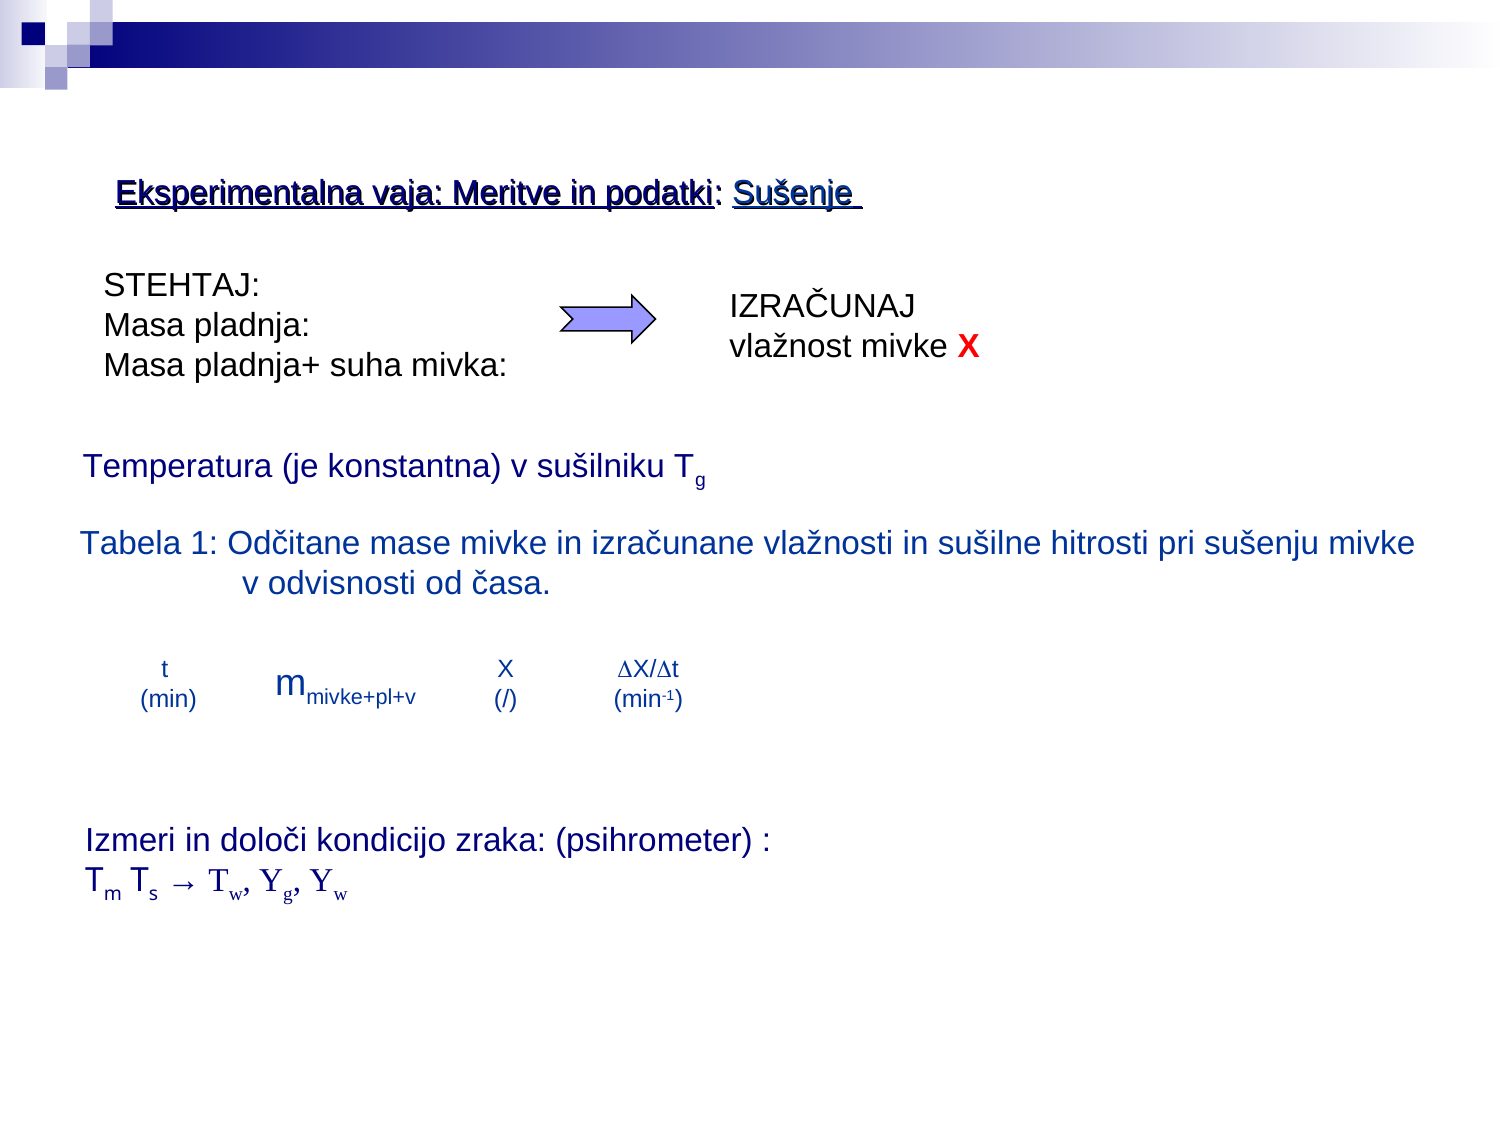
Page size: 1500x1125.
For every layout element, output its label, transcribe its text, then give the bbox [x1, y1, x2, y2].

table_cell [248, 721, 443, 806]
text_box STEHTAJ: Masa pladnja: Masa pladnja+ suha mivka: [88, 255, 524, 391]
text_box Temperatura (je konstantna) v sušilniku Tg [67, 436, 731, 498]
text_box IZRAČUNAJ vlažnost mivke X [714, 276, 1005, 373]
table_cell [568, 721, 728, 806]
table_header X/t (min-1) [568, 656, 728, 721]
table_header mmivke+pl+v [248, 656, 443, 721]
table_header X (/) [443, 656, 568, 721]
text_box Izmeri in določi kondicijo zraka: (psihrometer) : Tm Ts → Tw, Yg, Yw [70, 810, 797, 957]
text_box Eksperimentalna vaja: Meritve in podatki: Sušenje [100, 125, 1258, 256]
table_header t (min) [89, 656, 248, 721]
table_cell [89, 721, 248, 806]
text_box Tabela 1: Odčitane mase mivke in izračunane vlažnosti in sušilne hitrosti pri sušenju mivke v odvisnosti od časa. [64, 467, 1435, 656]
table_cell [443, 721, 568, 806]
text_box [560, 295, 656, 343]
